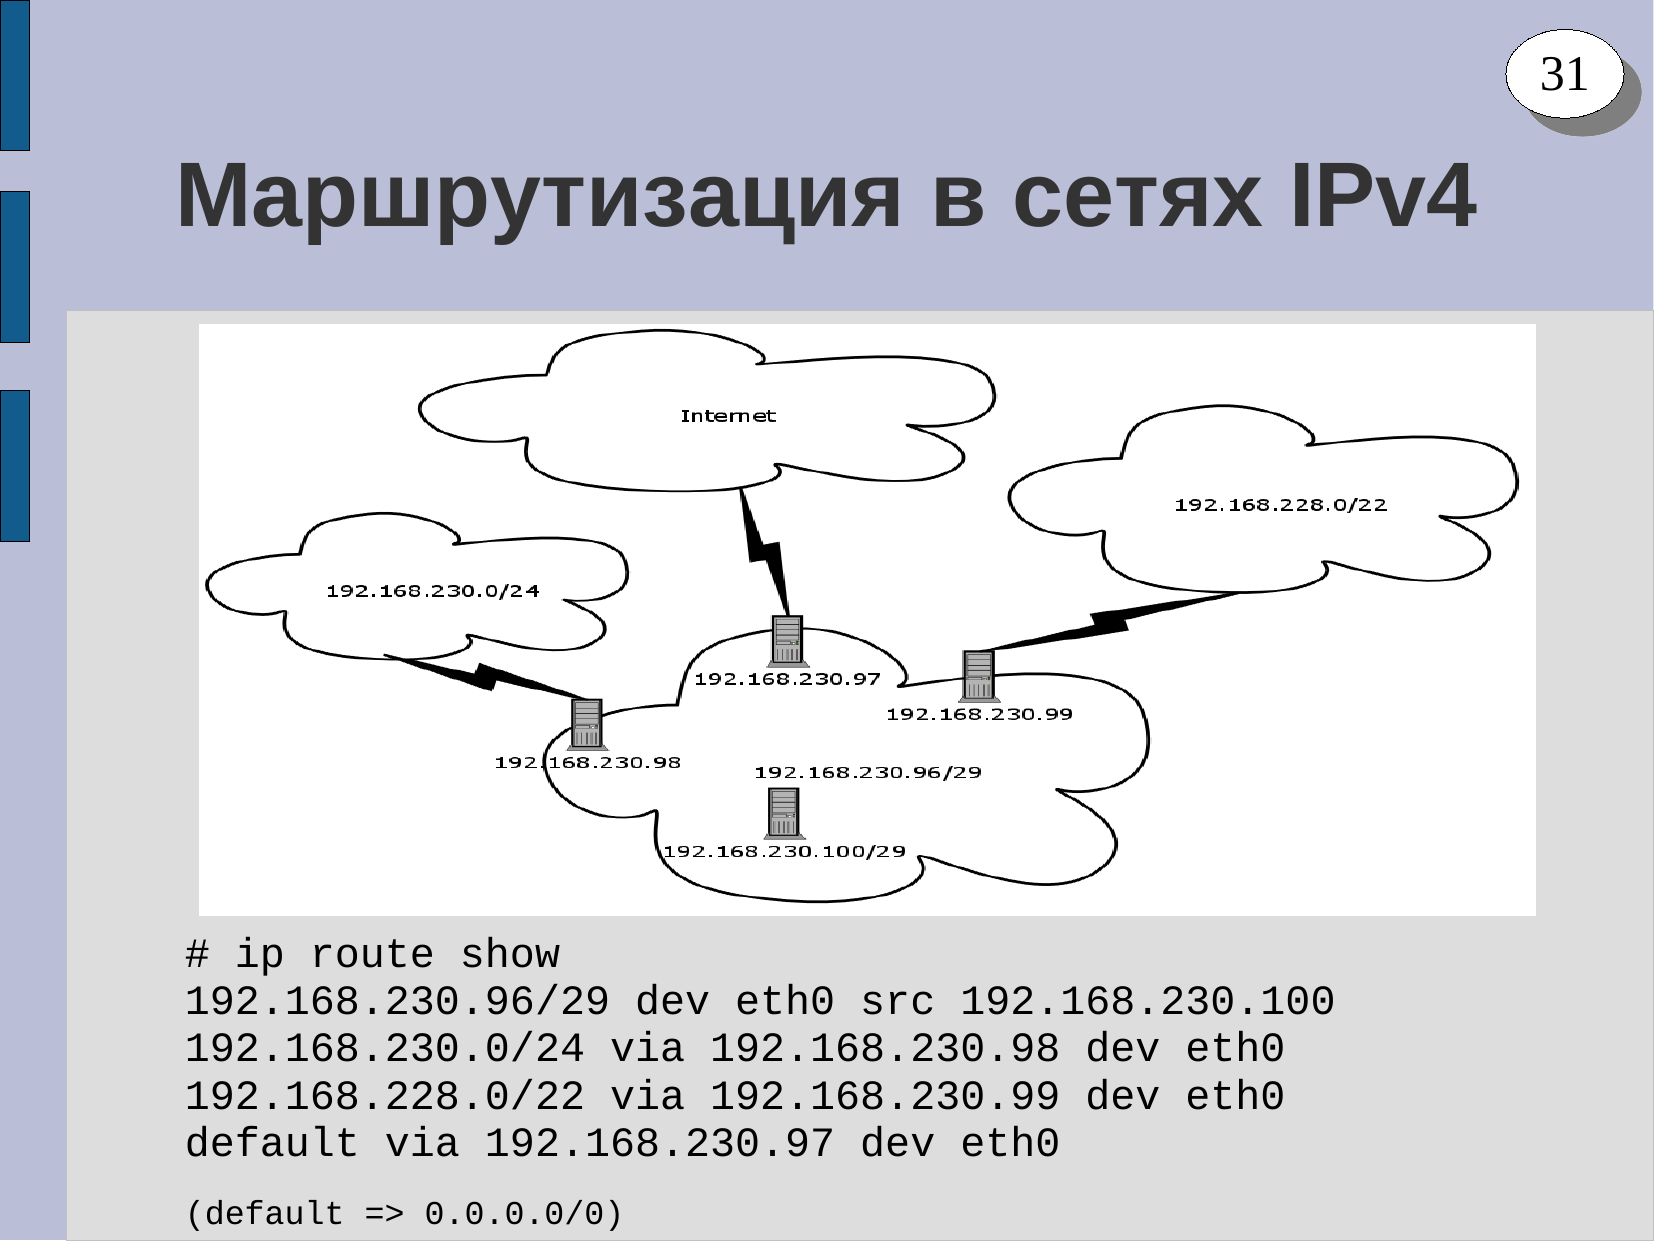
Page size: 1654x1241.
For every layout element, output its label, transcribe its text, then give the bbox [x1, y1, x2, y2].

picture [199, 324, 1536, 916]
title Маршрутизация в сетях IPv4 [121, 91, 1534, 299]
text_box 31 [1505, 29, 1625, 119]
text_box # ip route show 192.168.230.96/29 dev eth0 src 192.168.230.100 192.168.230.0/24 via 192.168.230.98 dev eth0 192.168.228.0/22 via 192.168.230.99 dev eth0 default via 192.168.230.97 dev eth0 (default => 0.0.0.0/0) [184, 932, 1359, 1235]
